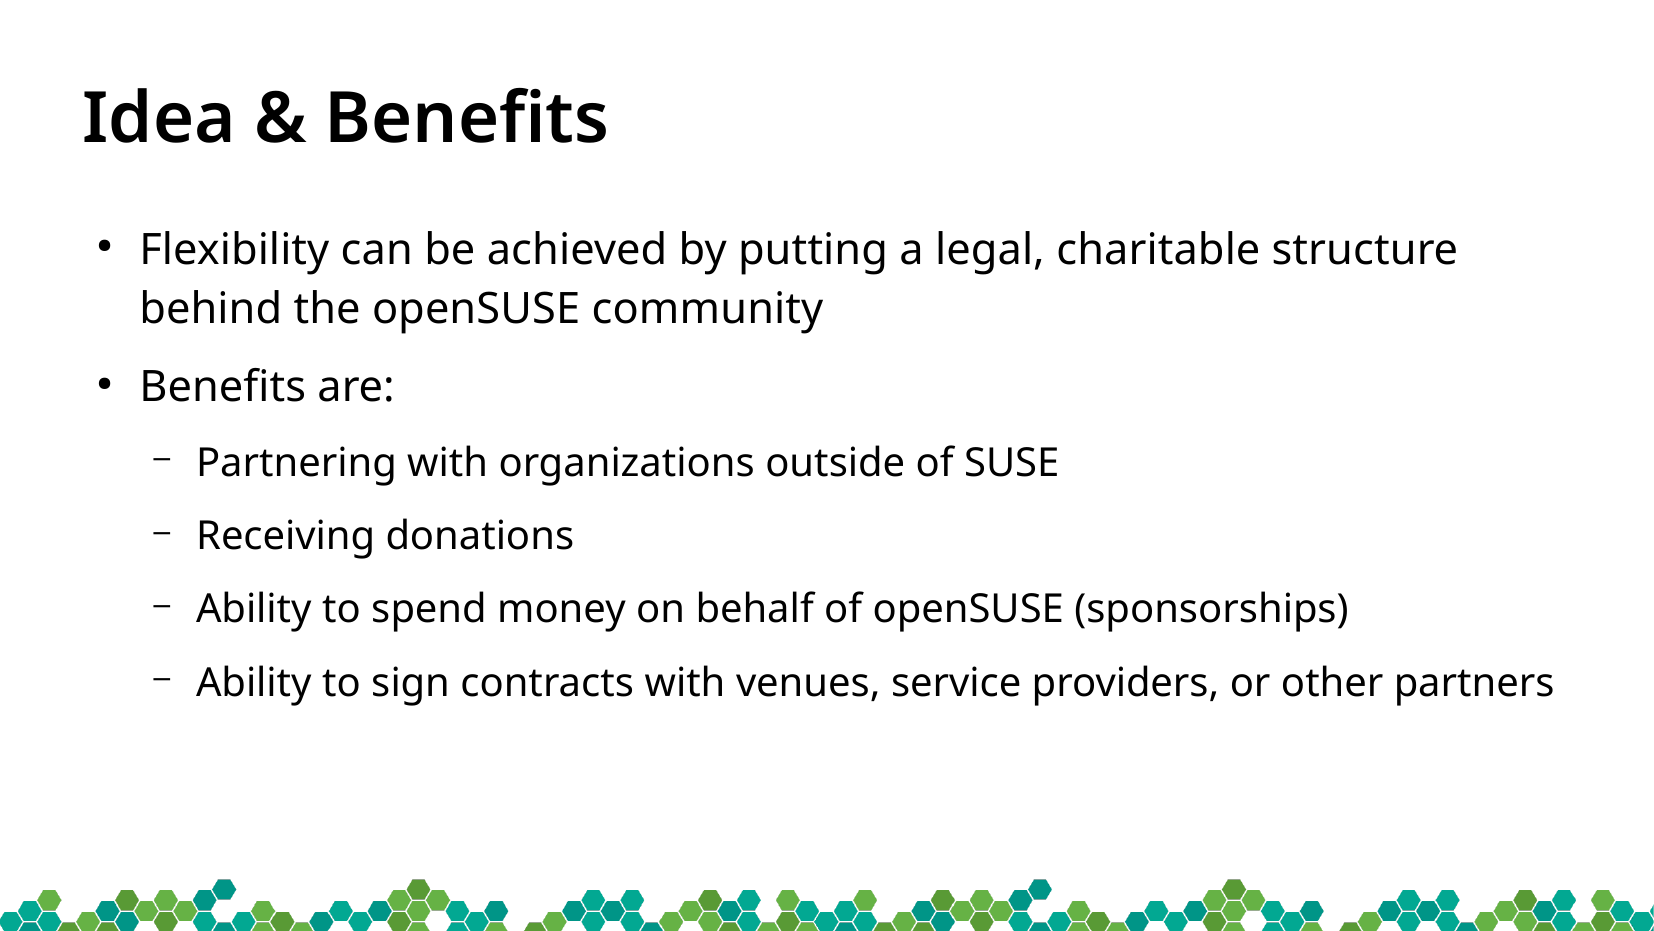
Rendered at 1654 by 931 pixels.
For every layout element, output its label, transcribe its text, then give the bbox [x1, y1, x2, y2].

title Idea & Benefits [82, 37, 1571, 193]
list Flexibility can be achieved by putting a legal, charitable structure behind the openSUSE community Benefits are: Partnering with organizations outside of SUSE Receiving donations Ability to spend money on behalf of openSUSE (sponsorships) Ability to sign contracts with venues, service providers, or other partners [82, 217, 1571, 758]
picture [0, 871, 1654, 931]
